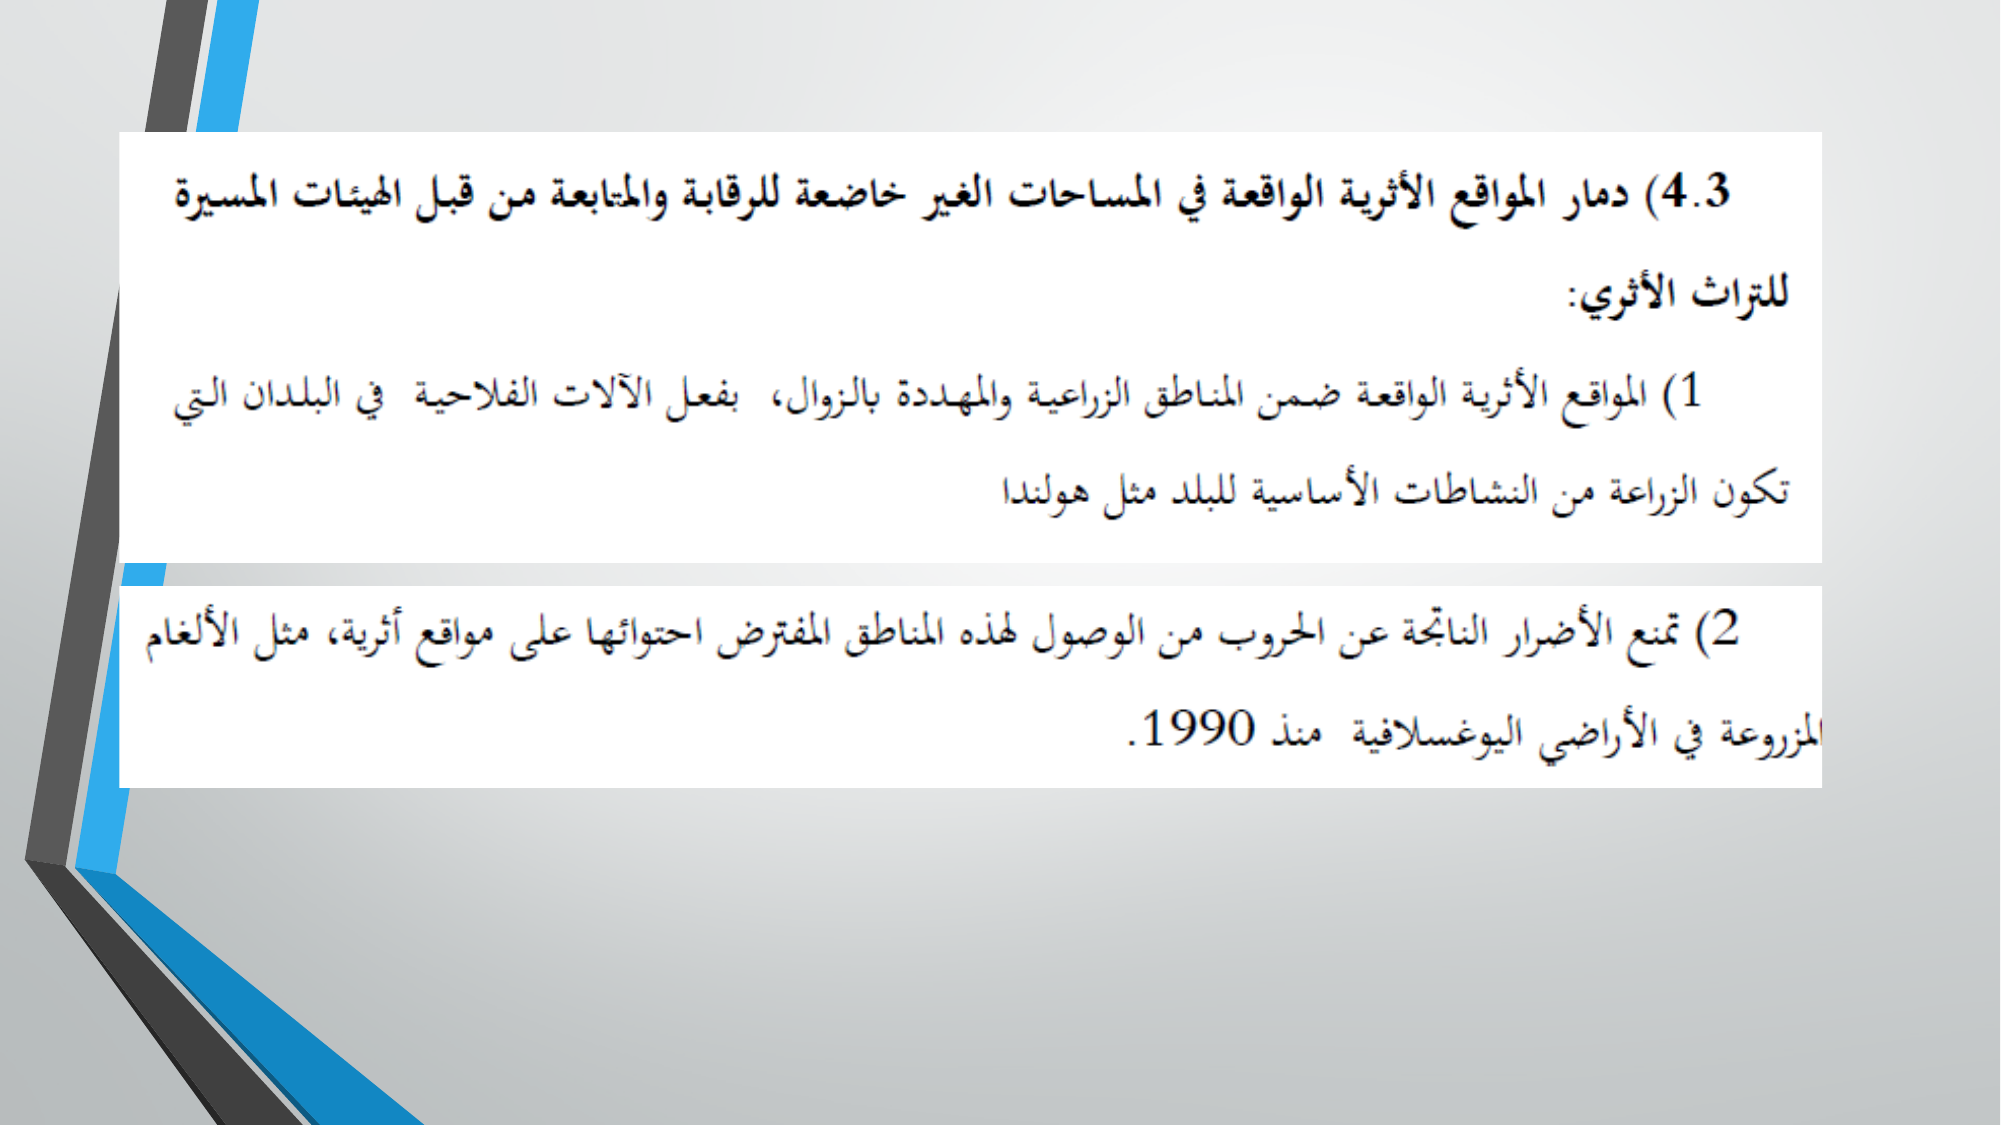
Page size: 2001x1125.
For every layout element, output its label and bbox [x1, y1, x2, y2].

picture [119, 132, 1823, 563]
picture [119, 586, 1823, 788]
